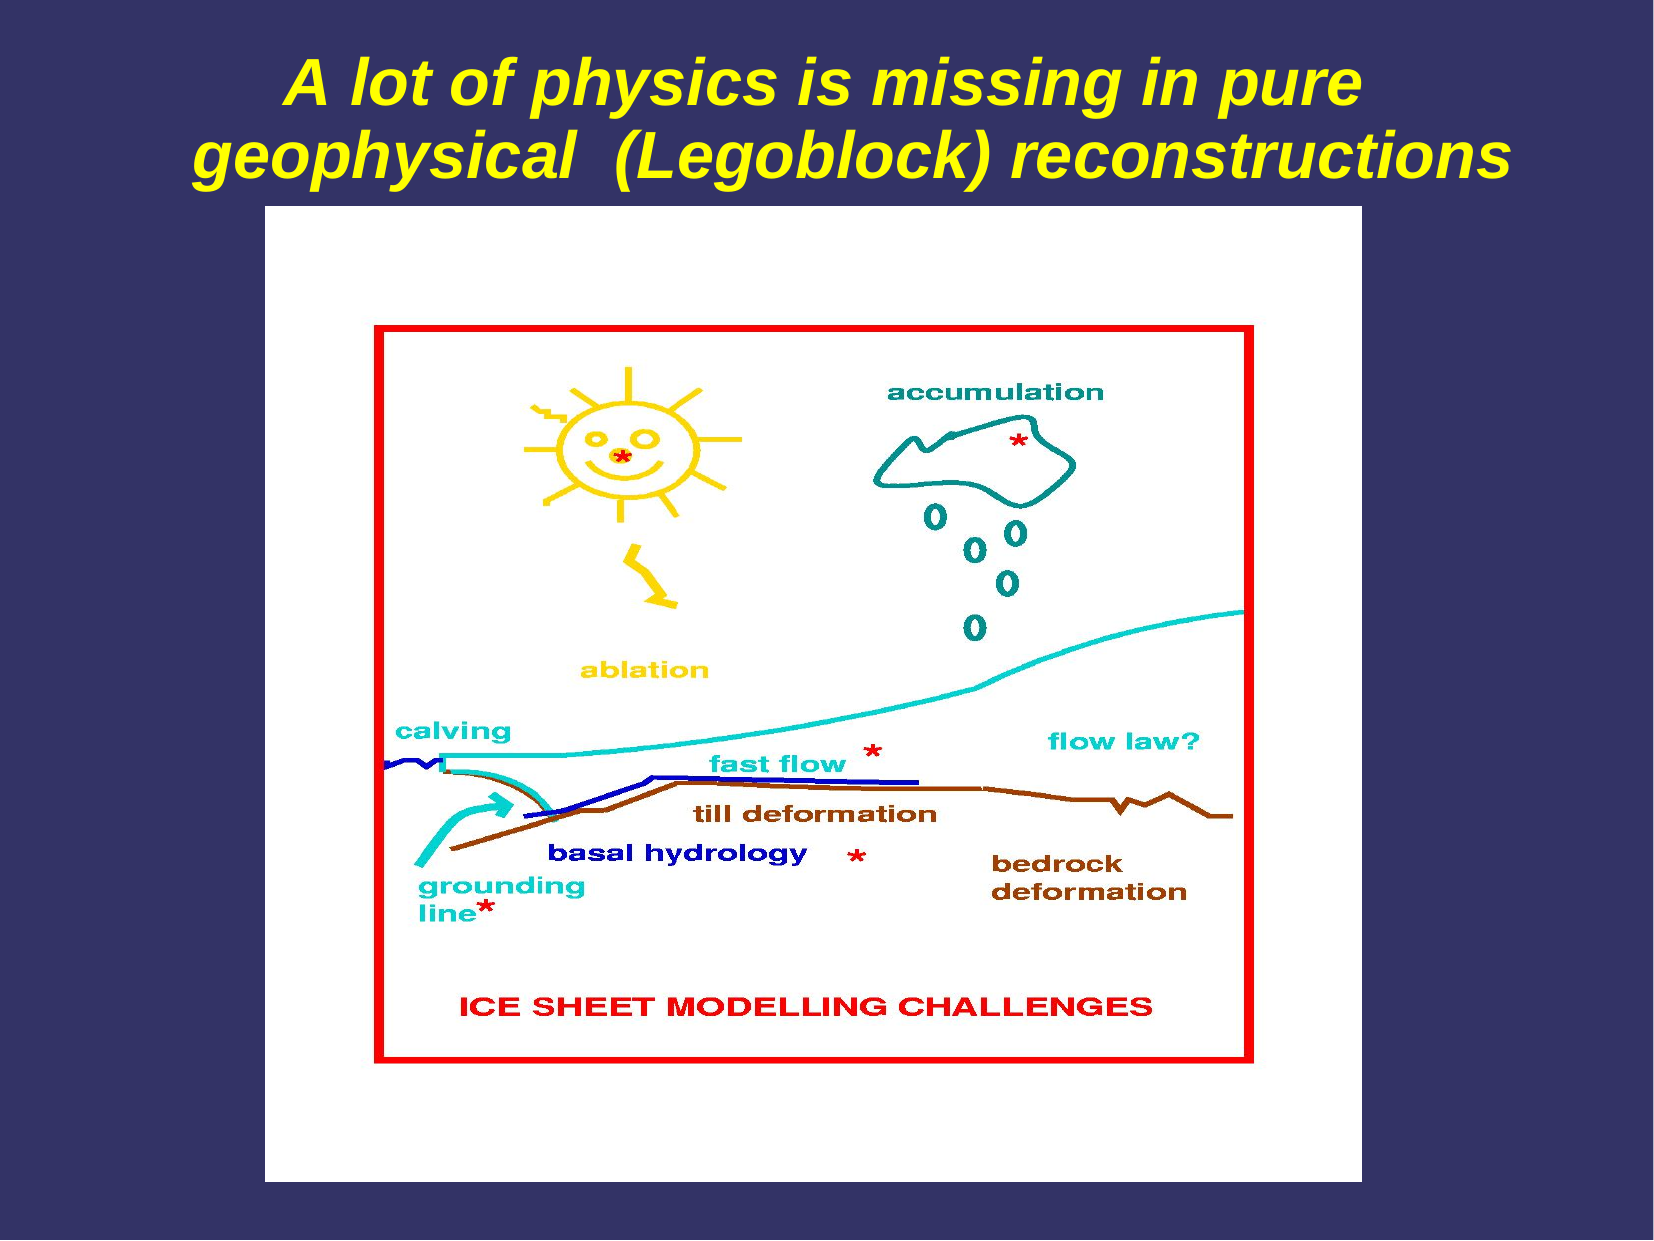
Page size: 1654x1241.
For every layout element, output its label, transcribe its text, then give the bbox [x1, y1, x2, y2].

picture [265, 206, 1362, 1182]
title A lot of physics is missing in pure geophysical (Legoblock) reconstructions [118, 46, 1531, 269]
